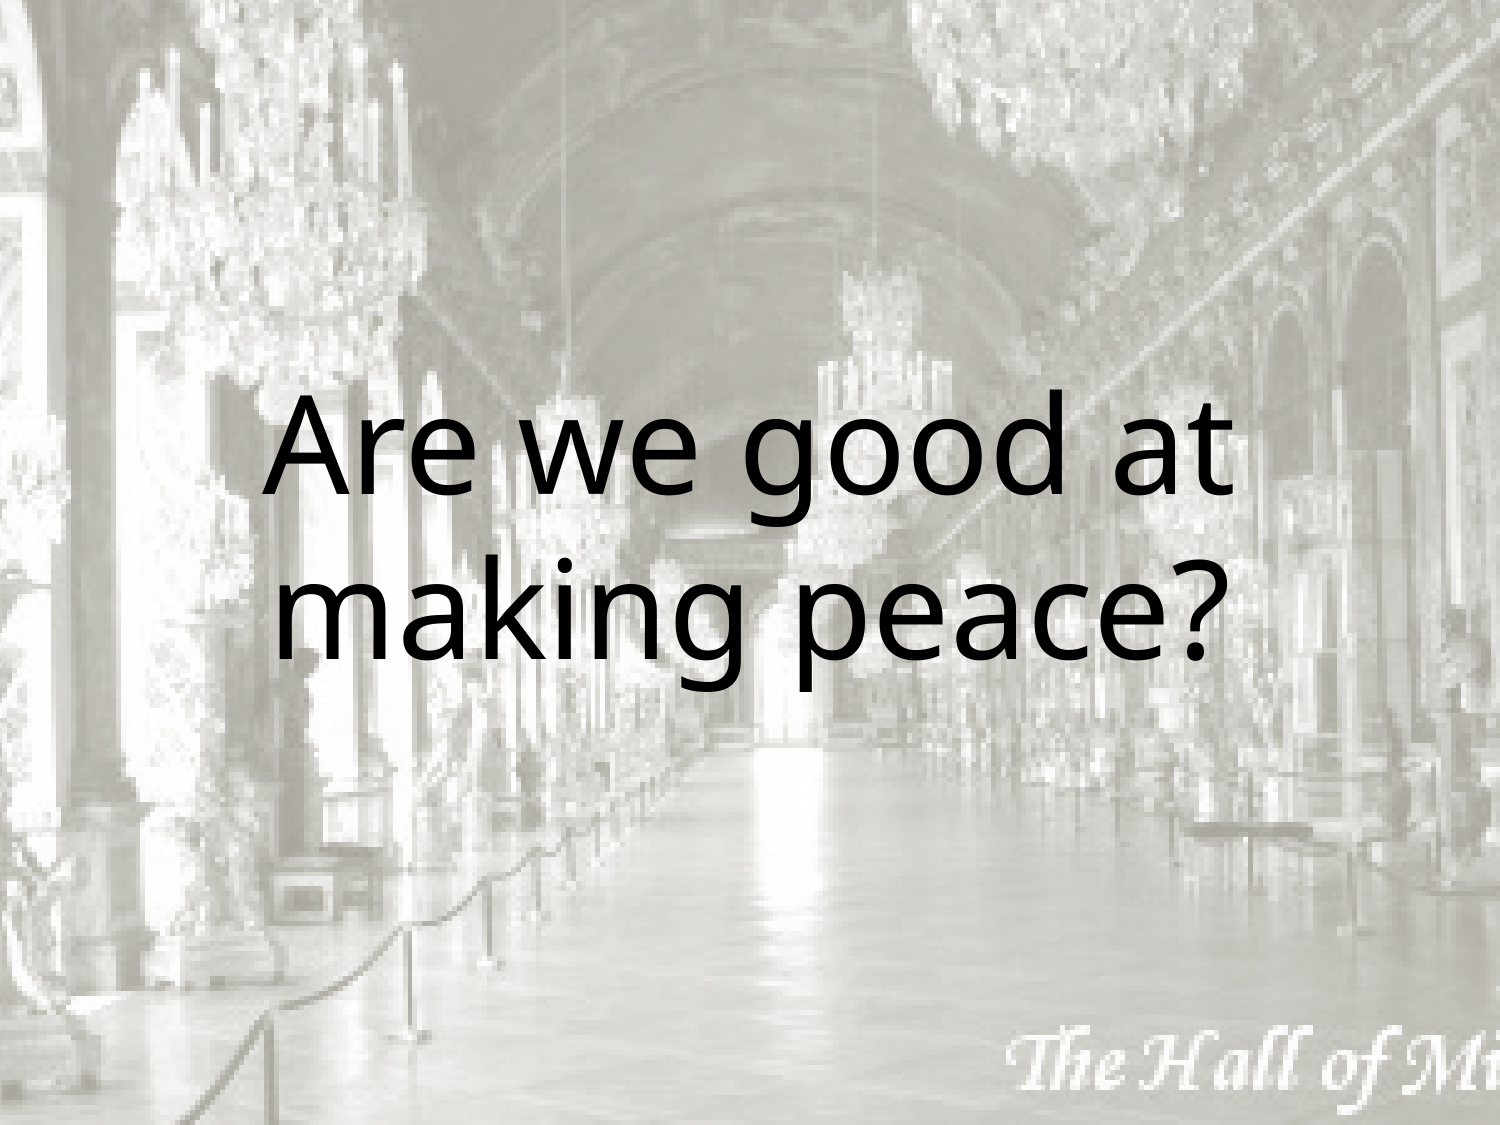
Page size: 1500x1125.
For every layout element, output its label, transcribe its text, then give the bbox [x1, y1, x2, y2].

picture [0, 0, 1500, 1125]
title Are we good at making peace? [112, 349, 1388, 591]
